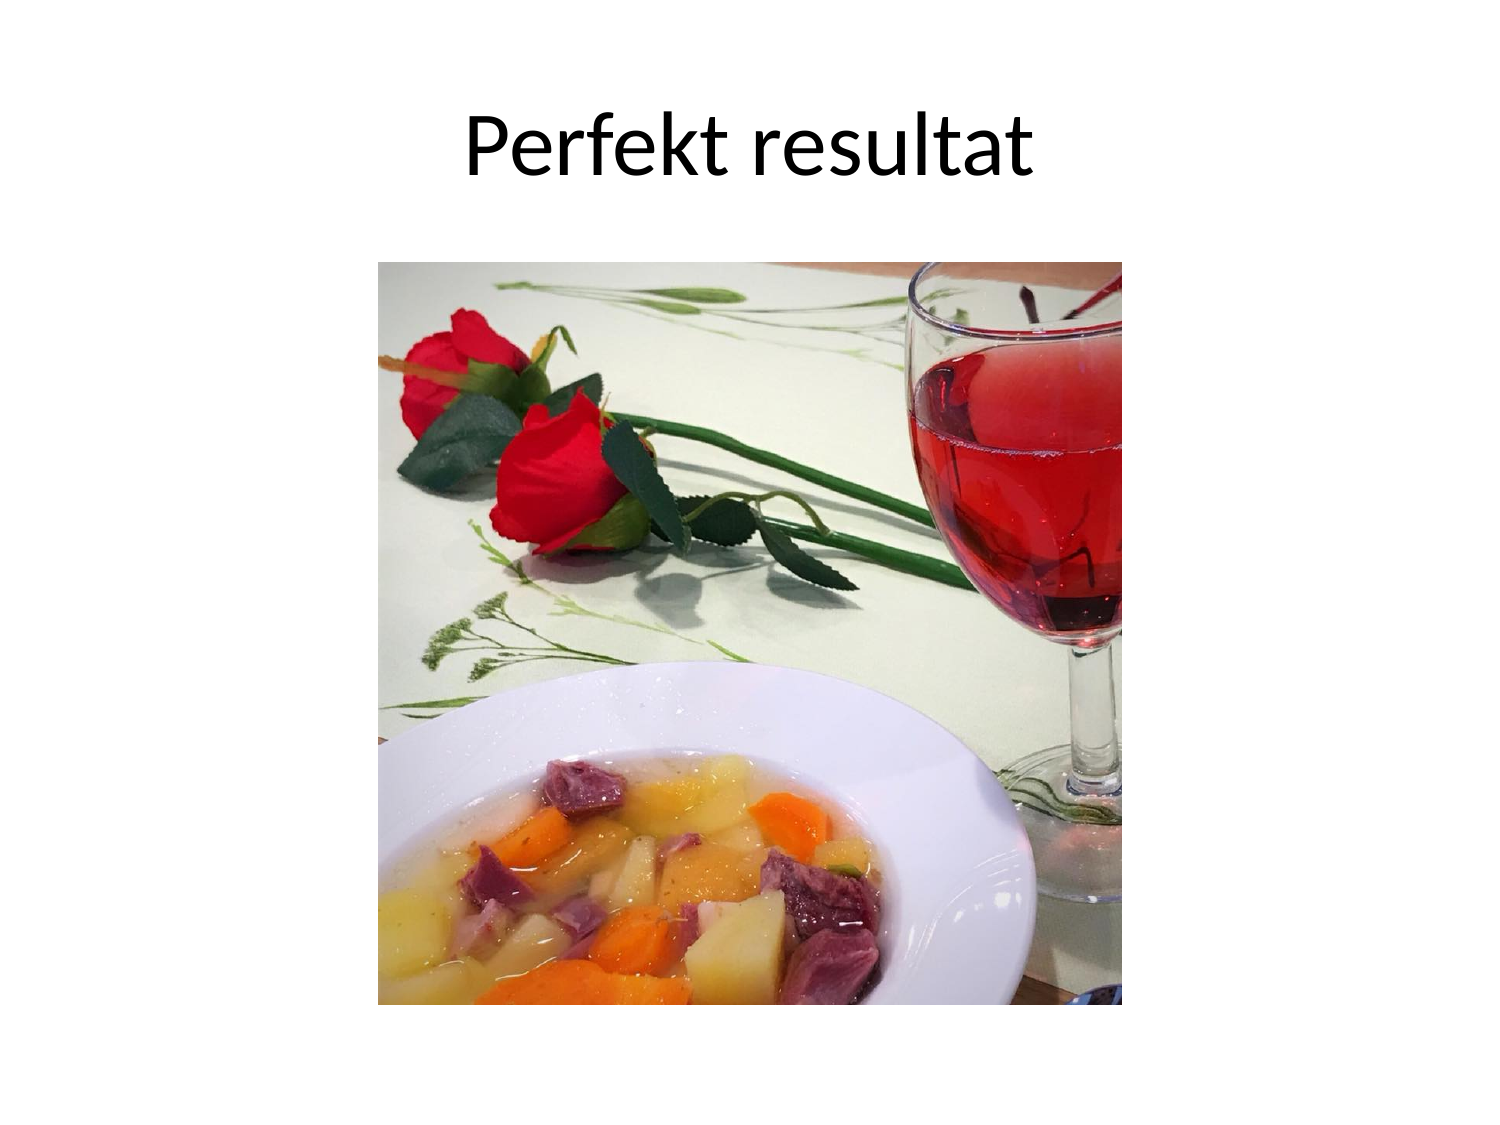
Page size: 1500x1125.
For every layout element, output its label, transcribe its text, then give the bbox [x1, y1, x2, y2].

picture [378, 262, 1122, 1005]
title Perfekt resultat [75, 45, 1426, 233]
